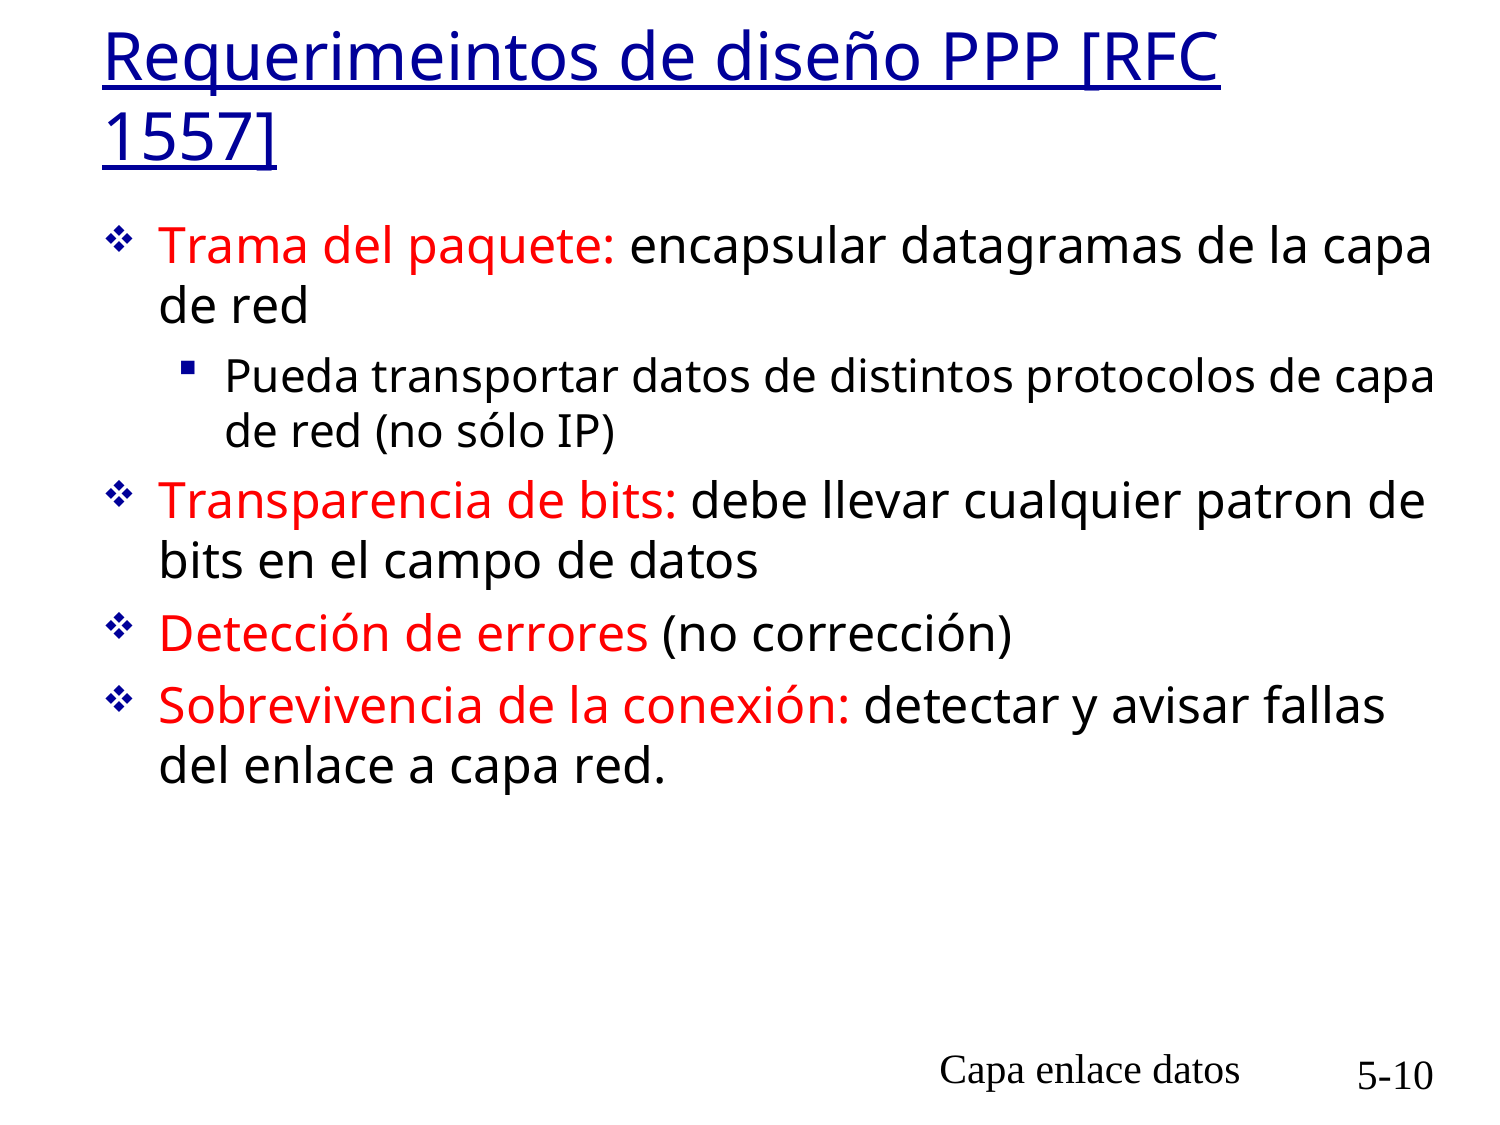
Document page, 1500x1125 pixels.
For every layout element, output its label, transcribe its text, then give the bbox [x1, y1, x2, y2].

list Trama del paquete: encapsular datagramas de la capa de red Pueda transportar datos de distintos protocolos de capa de red (no sólo IP) Transparencia de bits: debe llevar cualquier patron de bits en el campo de datos Detección de errores (no corrección) Sobrevivencia de la conexión: detectar y avisar fallas del enlace a capa red. [87, 206, 1474, 1065]
title Requerimeintos de diseño PPP [RFC 1557] [87, 0, 1363, 188]
